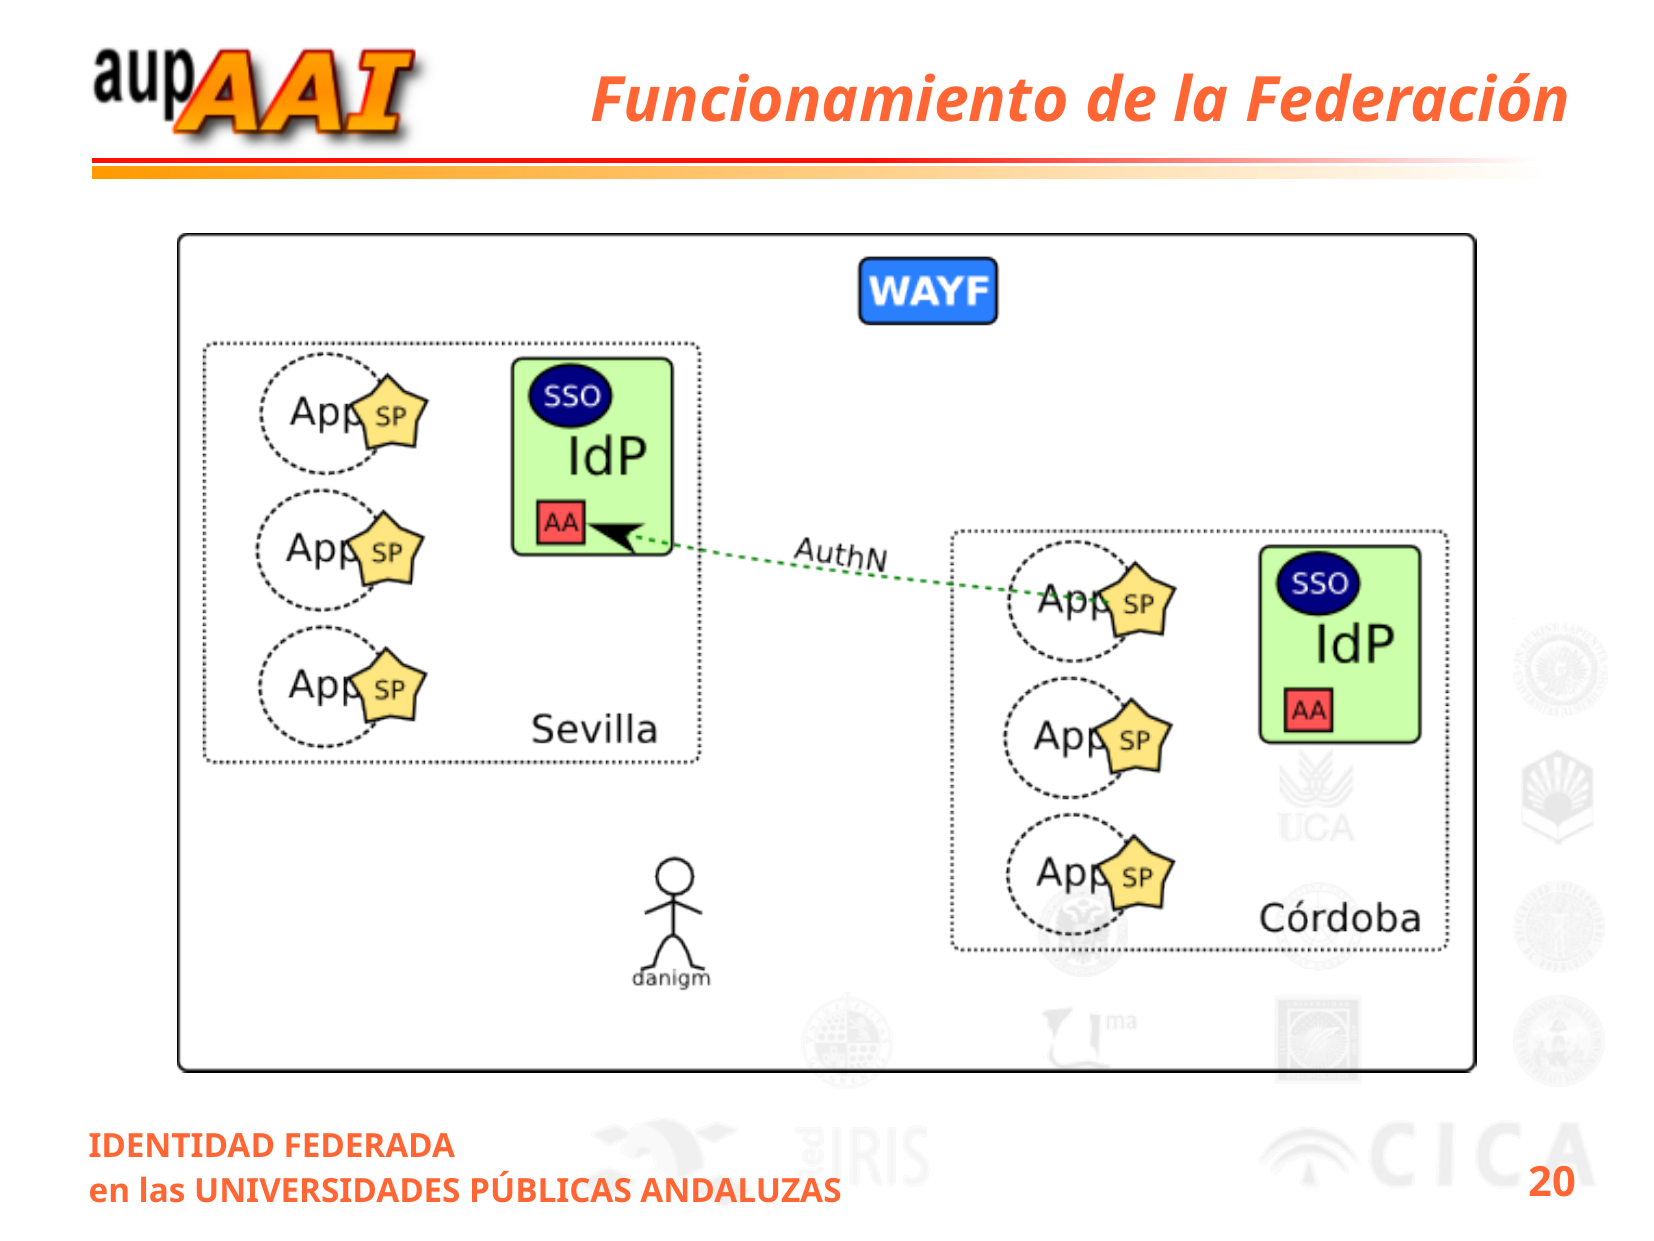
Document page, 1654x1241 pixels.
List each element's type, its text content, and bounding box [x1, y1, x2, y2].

title Funcionamiento de la Federación [531, 62, 1571, 133]
picture [177, 233, 1614, 1209]
picture [49, 19, 1545, 179]
